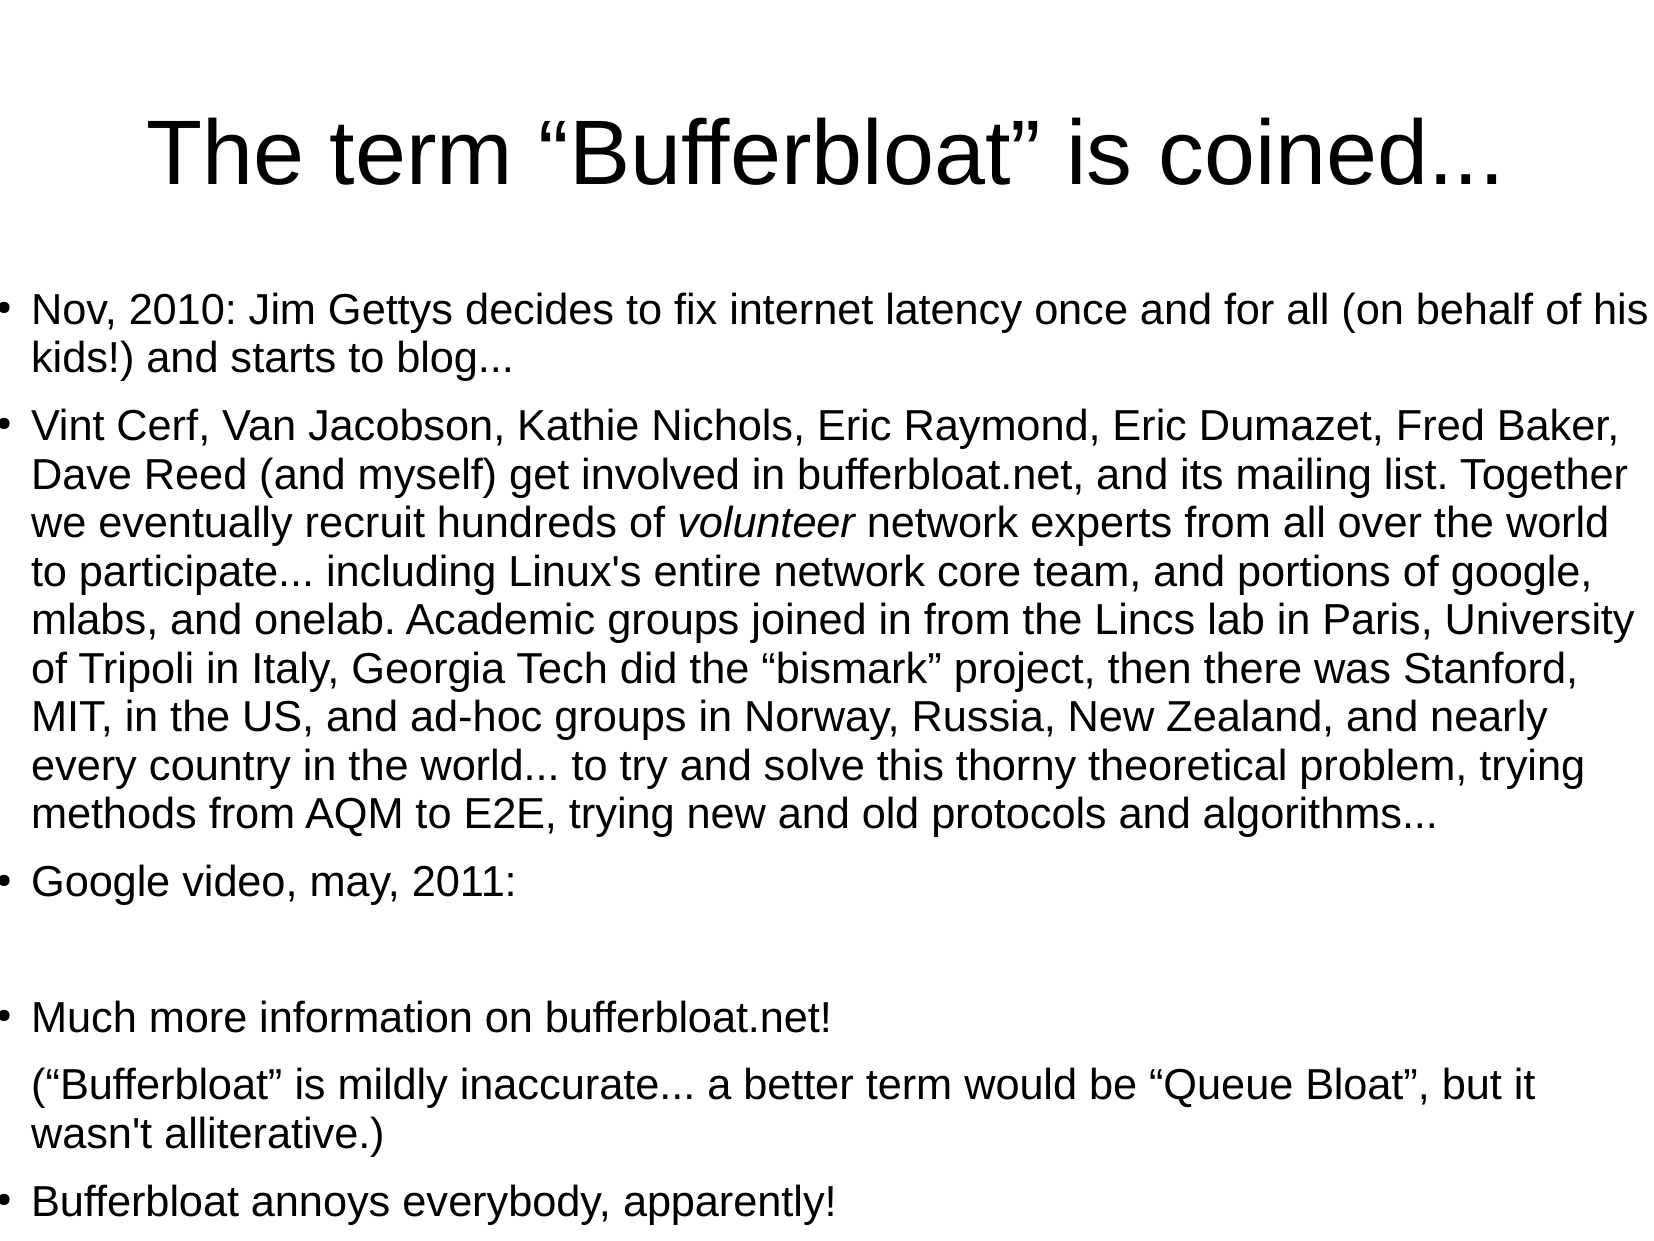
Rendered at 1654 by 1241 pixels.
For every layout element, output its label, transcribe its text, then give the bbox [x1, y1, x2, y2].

title The term “Bufferbloat” is coined... [82, 49, 1571, 257]
list Nov, 2010: Jim Gettys decides to fix internet latency once and for all (on behalf of his kids!) and starts to blog... Vint Cerf, Van Jacobson, Kathie Nichols, Eric Raymond, Eric Dumazet, Fred Baker, Dave Reed (and myself) get involved in bufferbloat.net, and its mailing list. Together we eventually recruit hundreds of volunteer network experts from all over the world to participate... including Linux's entire network core team, and portions of google, mlabs, and onelab. Academic groups joined in from the Lincs lab in Paris, University of Tripoli in Italy, Georgia Tech did the “bismark” project, then there was Stanford, MIT, in the US, and ad-hoc groups in Norway, Russia, New Zealand, and nearly every country in the world... to try and solve this thorny theoretical problem, trying methods from AQM to E2E, trying new and old protocols and algorithms... Google video, may, 2011: Much more information on bufferbloat.net! (“Bufferbloat” is mildly inaccurate... a better term would be “Queue Bloat”, but it wasn't alliterative.) Bufferbloat annoys everybody, apparently! [0, 285, 1654, 1241]
